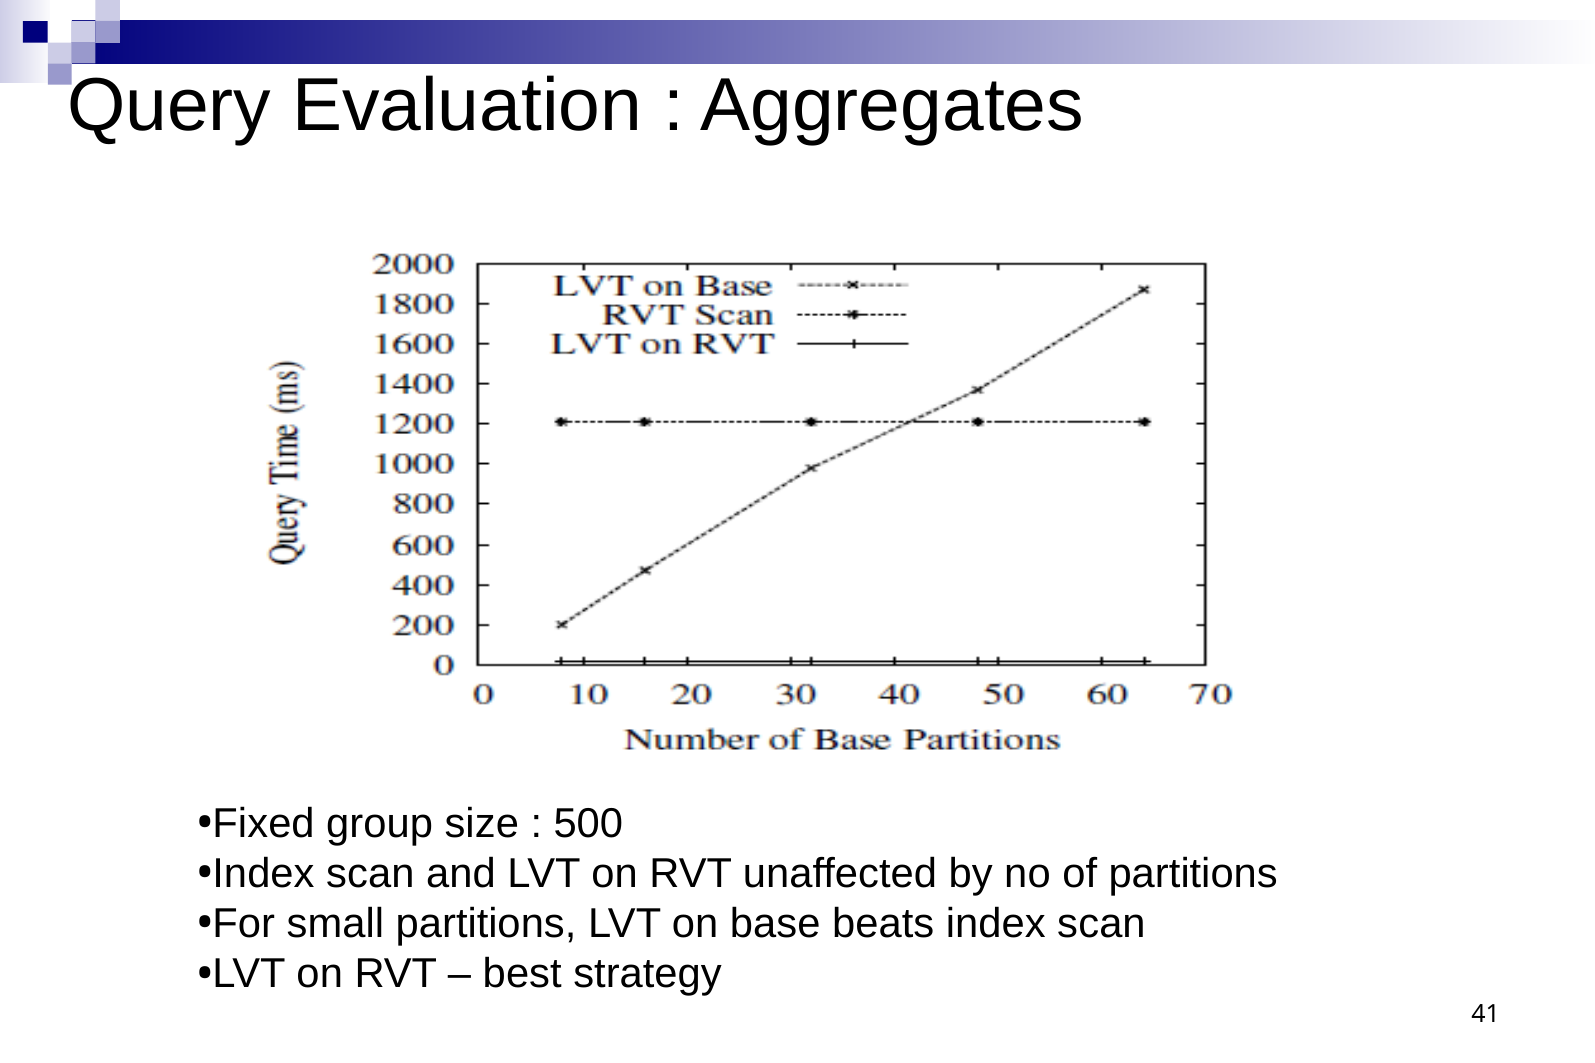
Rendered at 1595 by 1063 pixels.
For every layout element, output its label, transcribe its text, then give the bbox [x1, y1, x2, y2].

picture [265, 218, 1270, 766]
text_box Fixed group size : 500 Index scan and LVT on RVT unaffected by no of partitions For small partitions, LVT on base beats index scan LVT on RVT – best strategy [182, 788, 1294, 1004]
title Query Evaluation : Aggregates [52, 22, 1541, 154]
